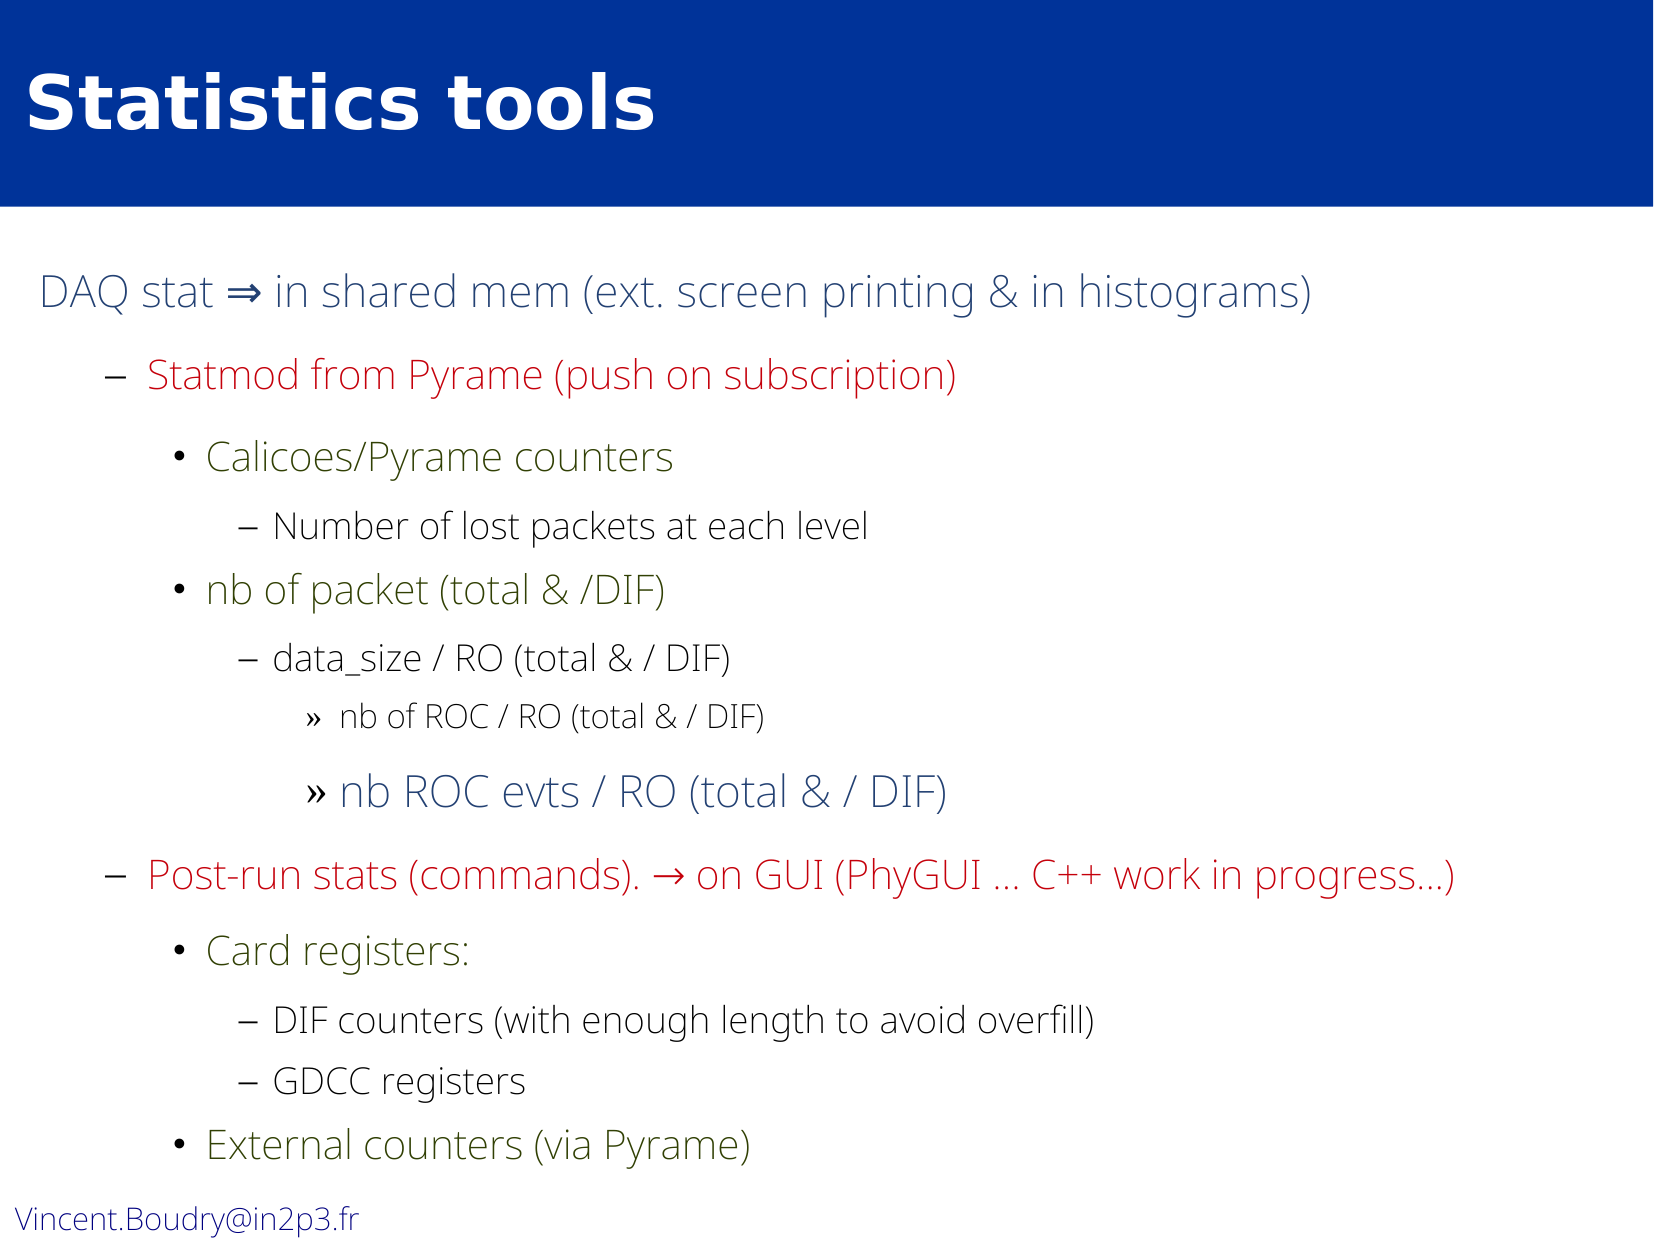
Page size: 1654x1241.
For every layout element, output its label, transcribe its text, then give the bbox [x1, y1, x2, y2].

title Statistics tools [24, 17, 1635, 191]
list DAQ stat ⇒ in shared mem (ext. screen printing & in histograms) Statmod from Pyrame (push on subscription) Calicoes/Pyrame counters Number of lost packets at each level nb of packet (total & /DIF) data_size / RO (total & / DIF) nb of ROC / RO (total & / DIF) nb ROC evts / RO (total & / DIF) Post-run stats (commands). → on GUI (PhyGUI … C++ work in progress...) Card registers: DIF counters (with enough length to avoid overfill) GDCC registers External counters (via Pyrame) [38, 260, 1644, 1172]
